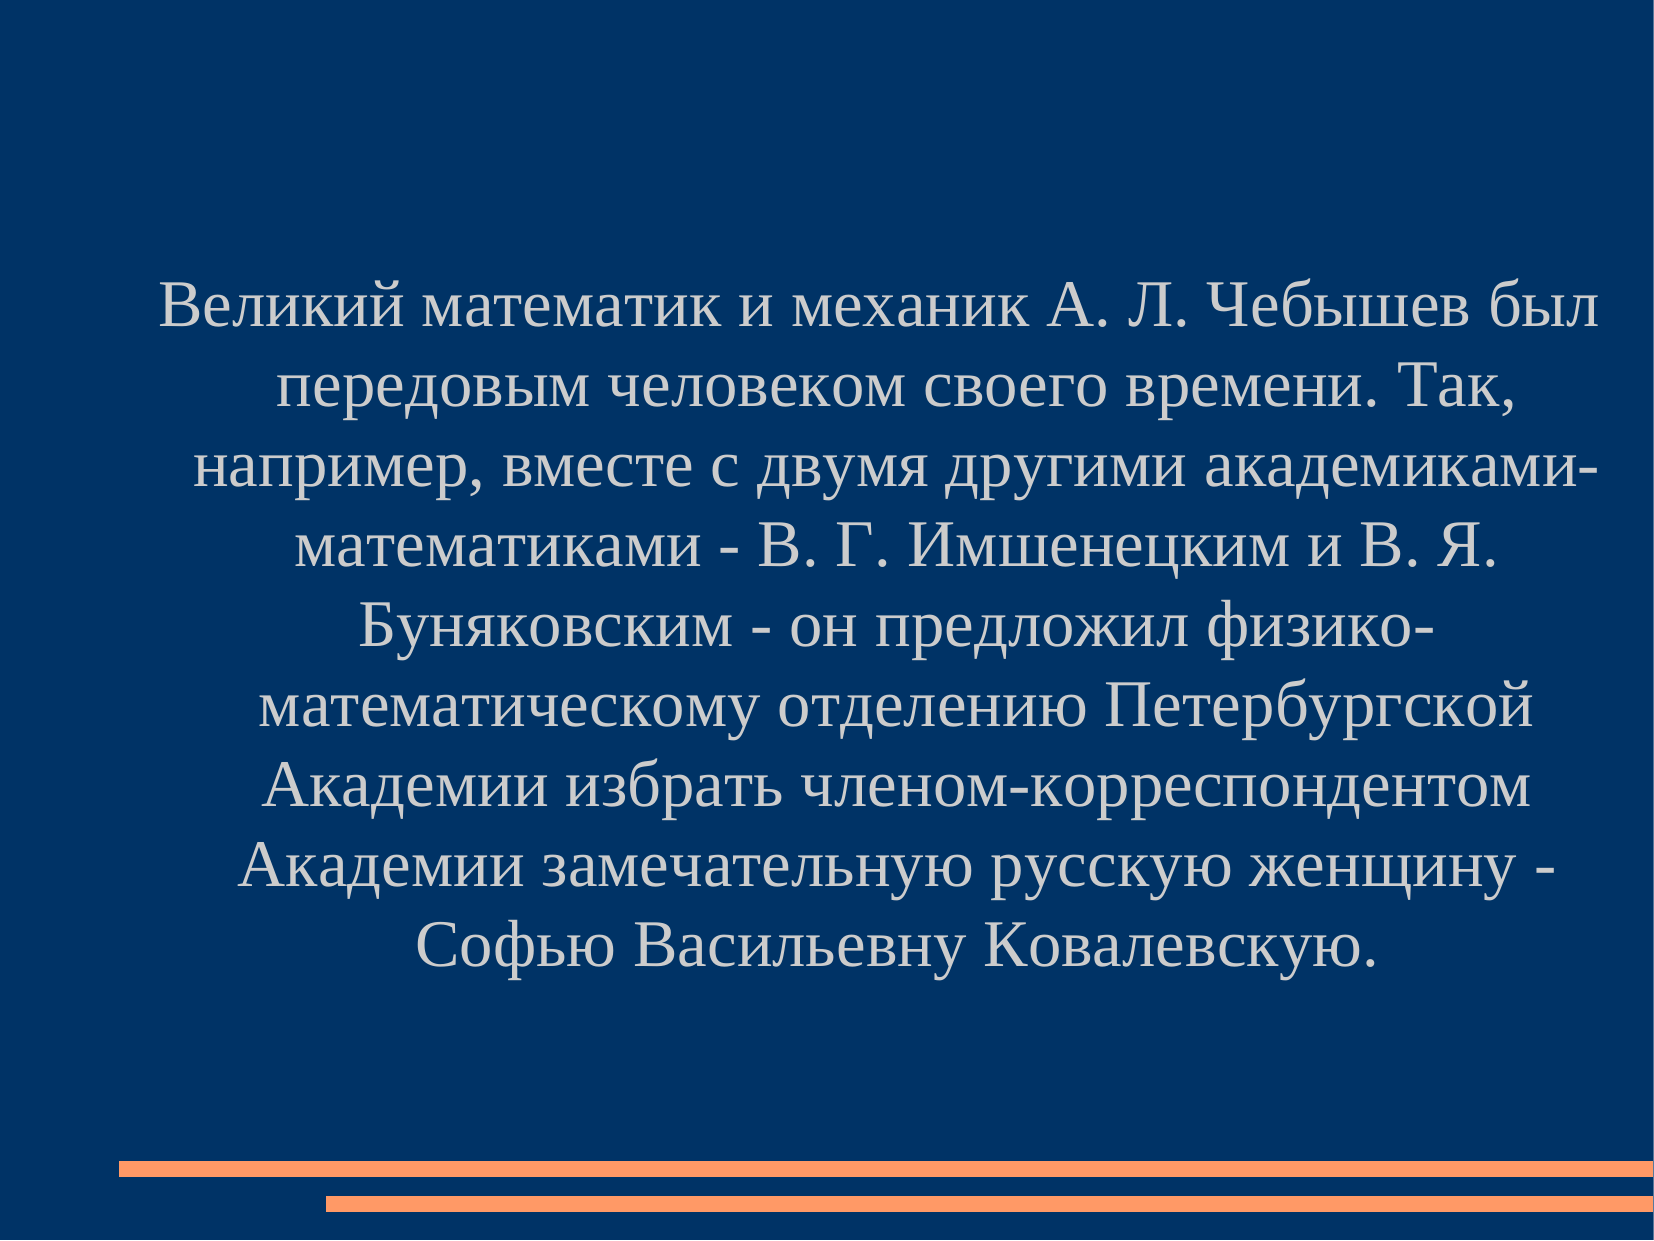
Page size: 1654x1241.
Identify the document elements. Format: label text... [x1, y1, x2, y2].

subtitle Великий математик и механик А. Л. Чебышев был передовым человеком своего времени. Так, например, вместе с двумя другими академиками-математиками - В. Г. Имшенецким и В. Я. Буняковским - он предложил физико-математическому отделению Петербургской Академии избрать членом-корреспондентом Академии замечательную русскую женщину - Софью Васильевну Ковалевскую. [0, 0, 1654, 1241]
